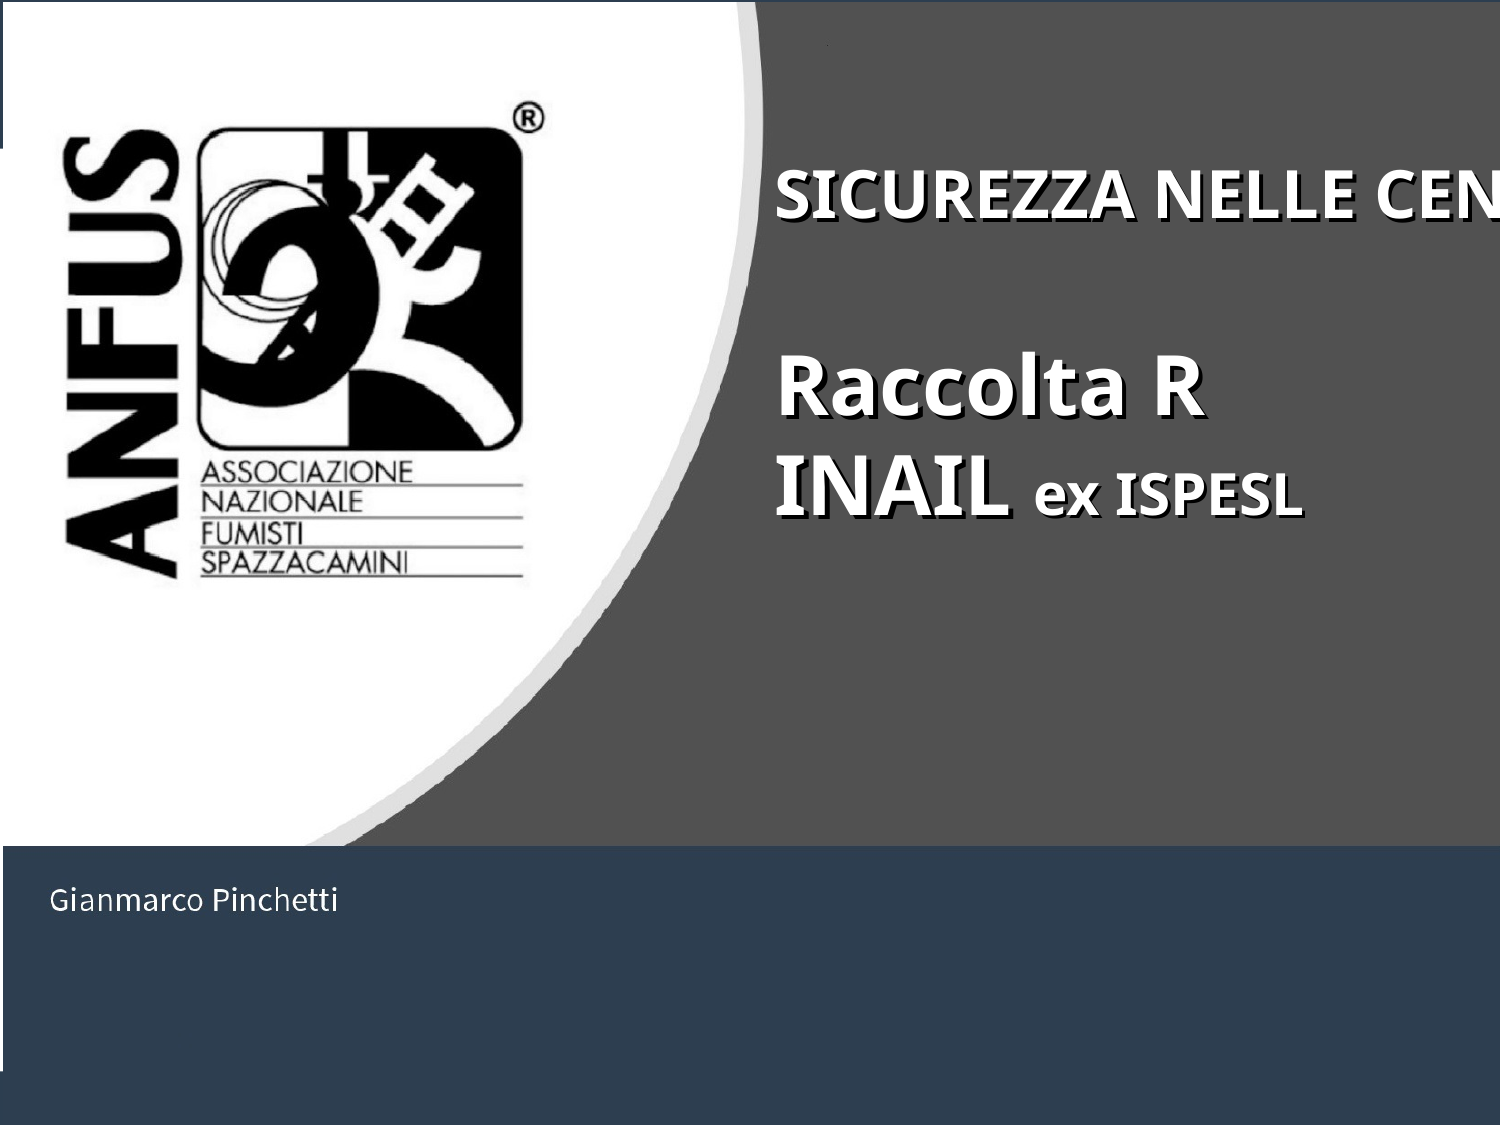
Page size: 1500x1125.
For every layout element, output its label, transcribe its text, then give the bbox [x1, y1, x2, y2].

text_box SICUREZZA NELLE CENTRALI TERMICHE Raccolta R INAIL ex ISPESL [759, 144, 1497, 620]
picture [3, 2, 1500, 1125]
